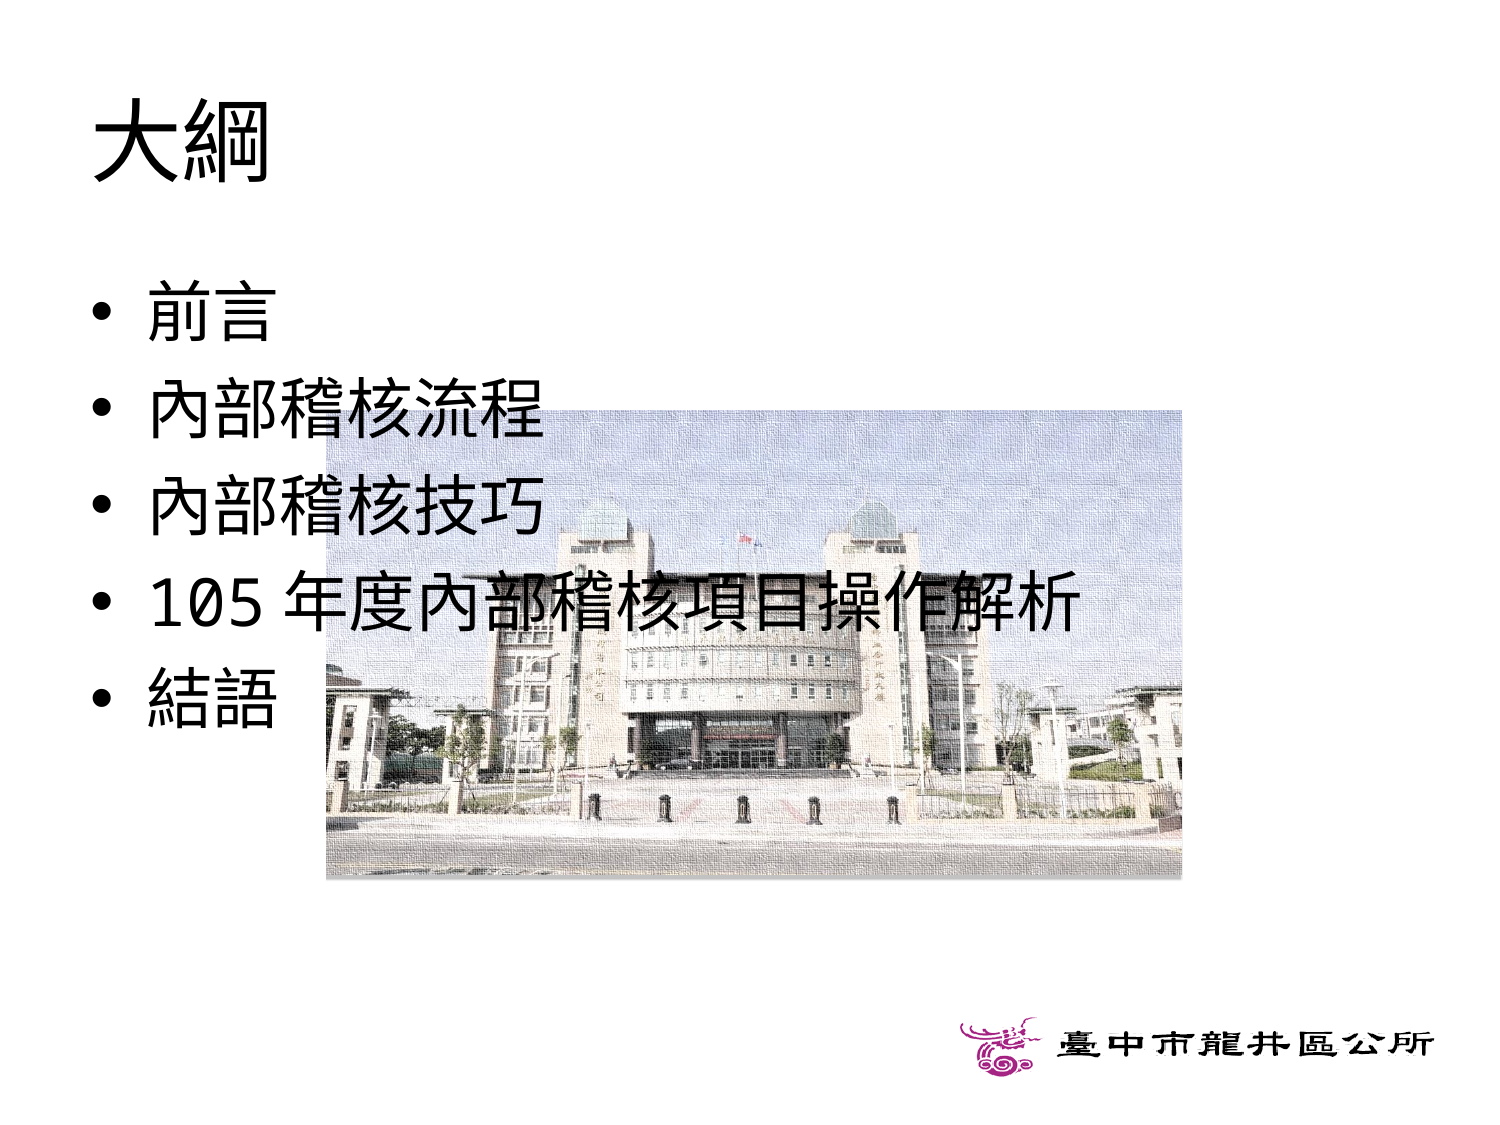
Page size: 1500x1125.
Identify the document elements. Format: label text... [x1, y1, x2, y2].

title 大綱 [75, 45, 1426, 233]
list 前言 內部稽核流程 內部稽核技巧 105年度內部稽核項目操作解析 結語 [75, 262, 1426, 1005]
